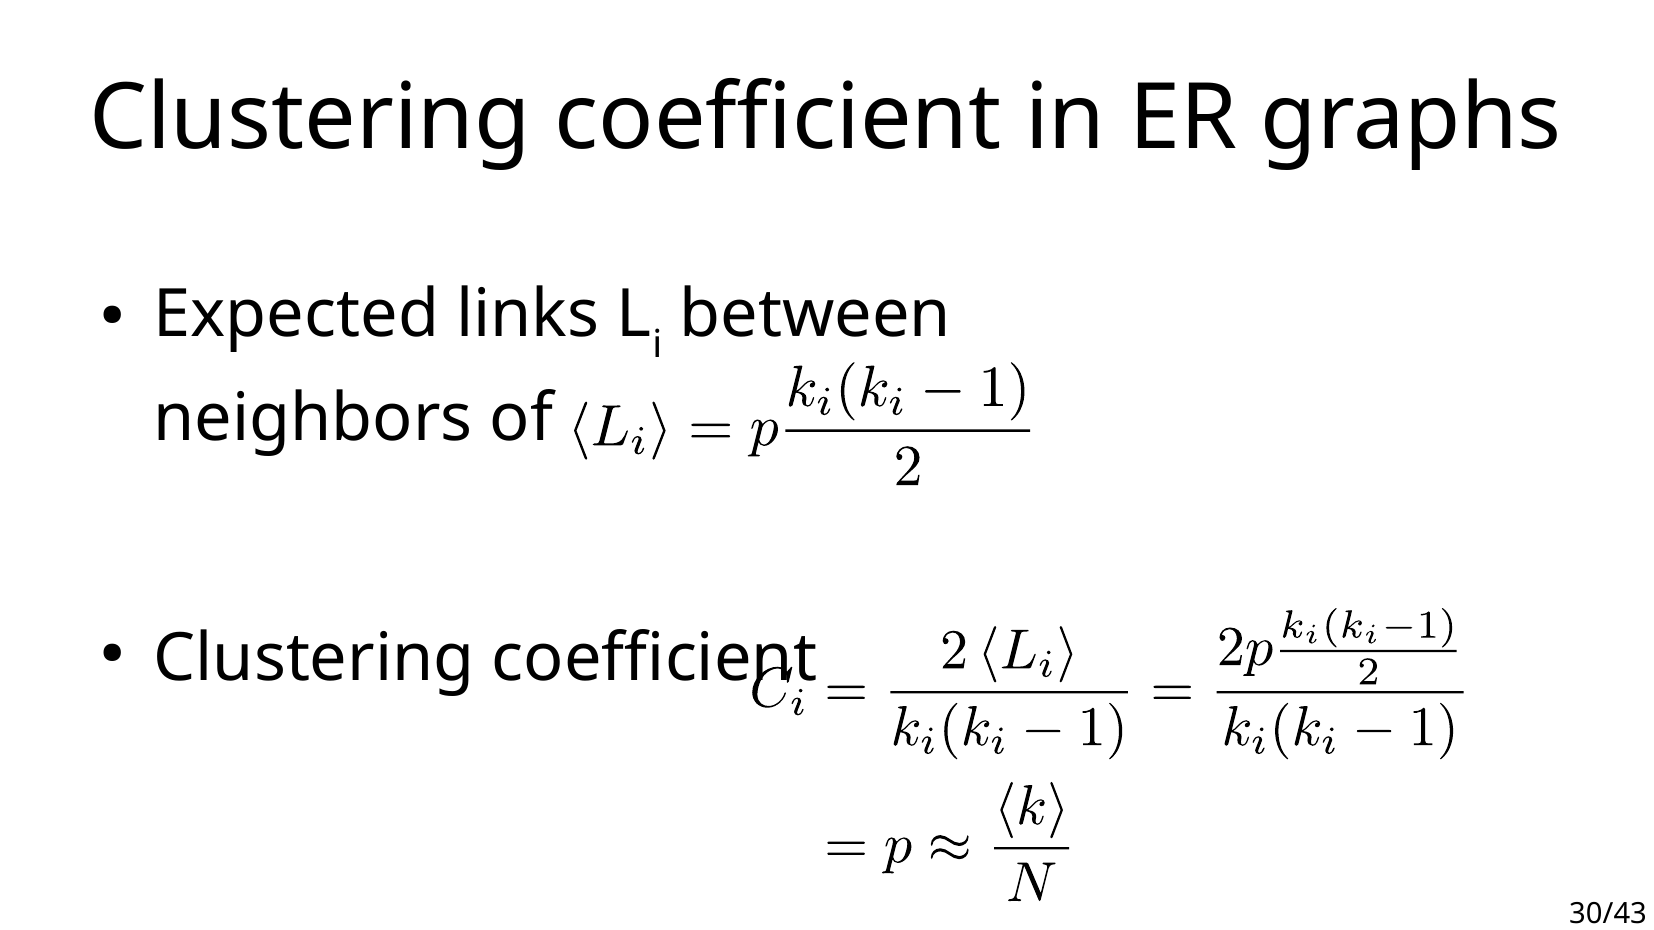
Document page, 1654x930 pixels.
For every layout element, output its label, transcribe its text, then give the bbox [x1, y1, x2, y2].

picture [747, 605, 1466, 904]
text_box [567, 362, 1031, 486]
list Expected links Li between neighbors of i: Clustering coefficient [82, 264, 1571, 805]
title Clustering coefficient in ER graphs [0, 1, 1653, 226]
